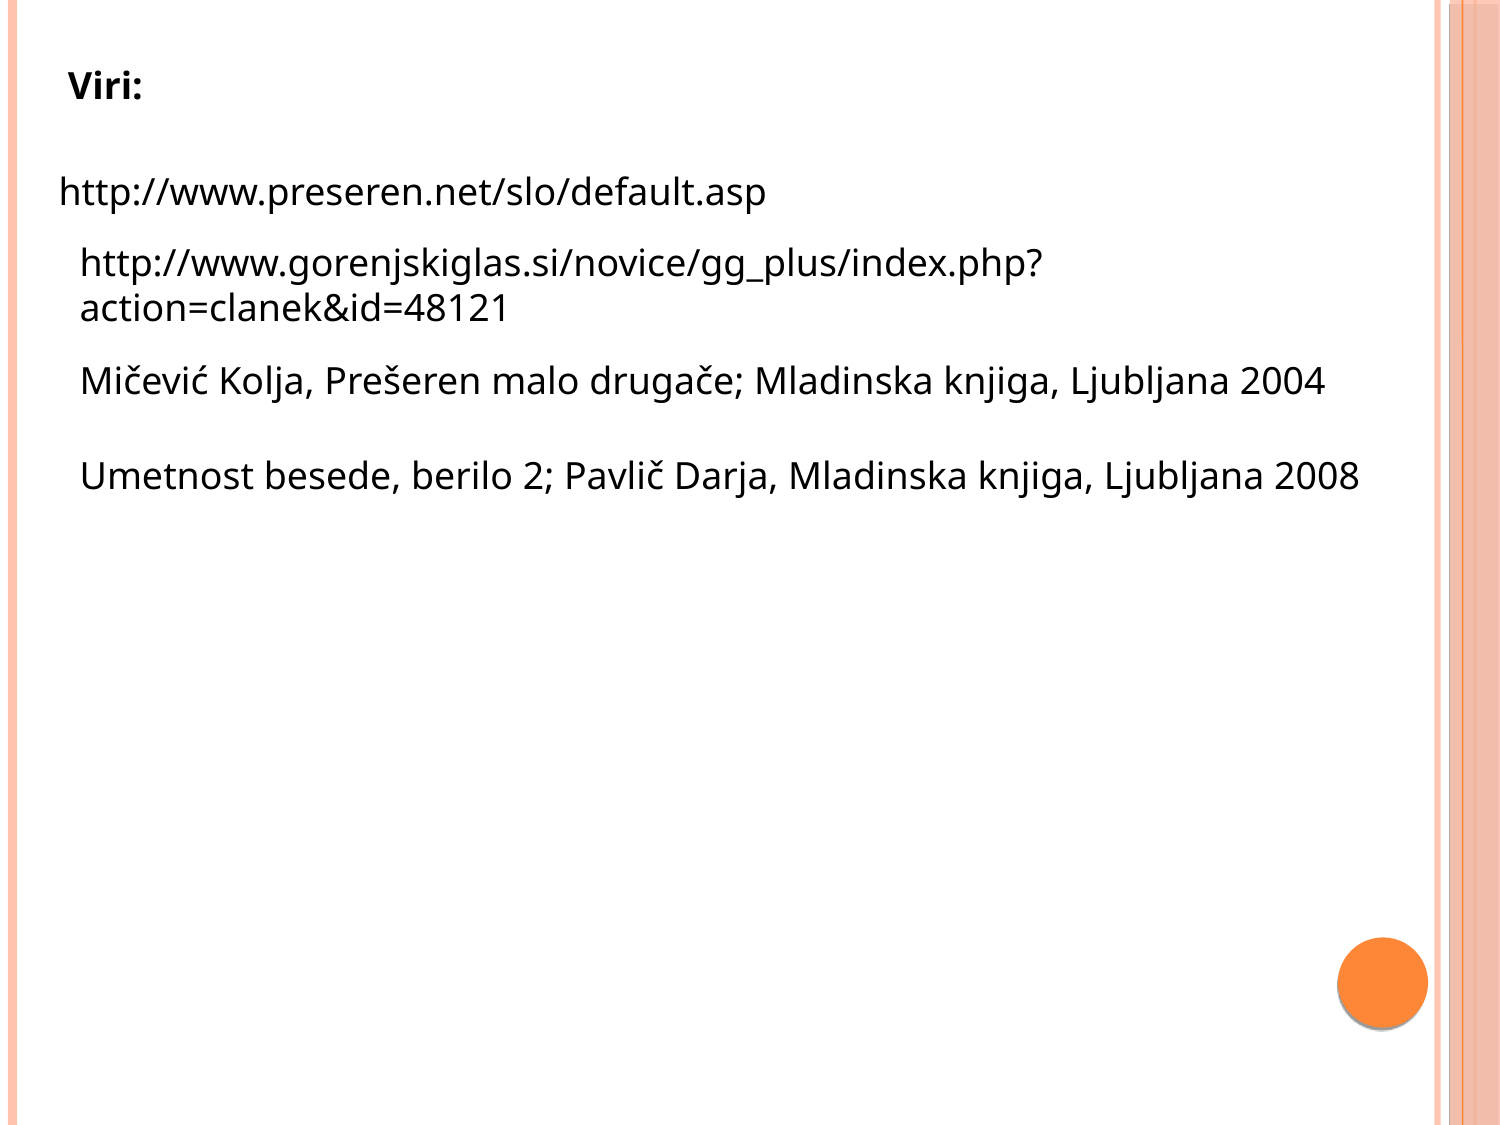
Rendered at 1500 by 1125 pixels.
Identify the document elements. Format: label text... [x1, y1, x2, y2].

text_box http://www.gorenjskiglas.si/novice/gg_plus/index.php?action=clanek&id=48121 [64, 231, 1436, 337]
text_box Umetnost besede, berilo 2; Pavlič Darja, Mladinska knjiga, Ljubljana 2008 [64, 444, 1447, 505]
text_box Viri: [53, 54, 916, 115]
text_box http://www.preseren.net/slo/default.asp [43, 160, 783, 221]
text_box Mičević Kolja, Prešeren malo drugače; Mladinska knjiga, Ljubljana 2004 [64, 349, 1412, 410]
